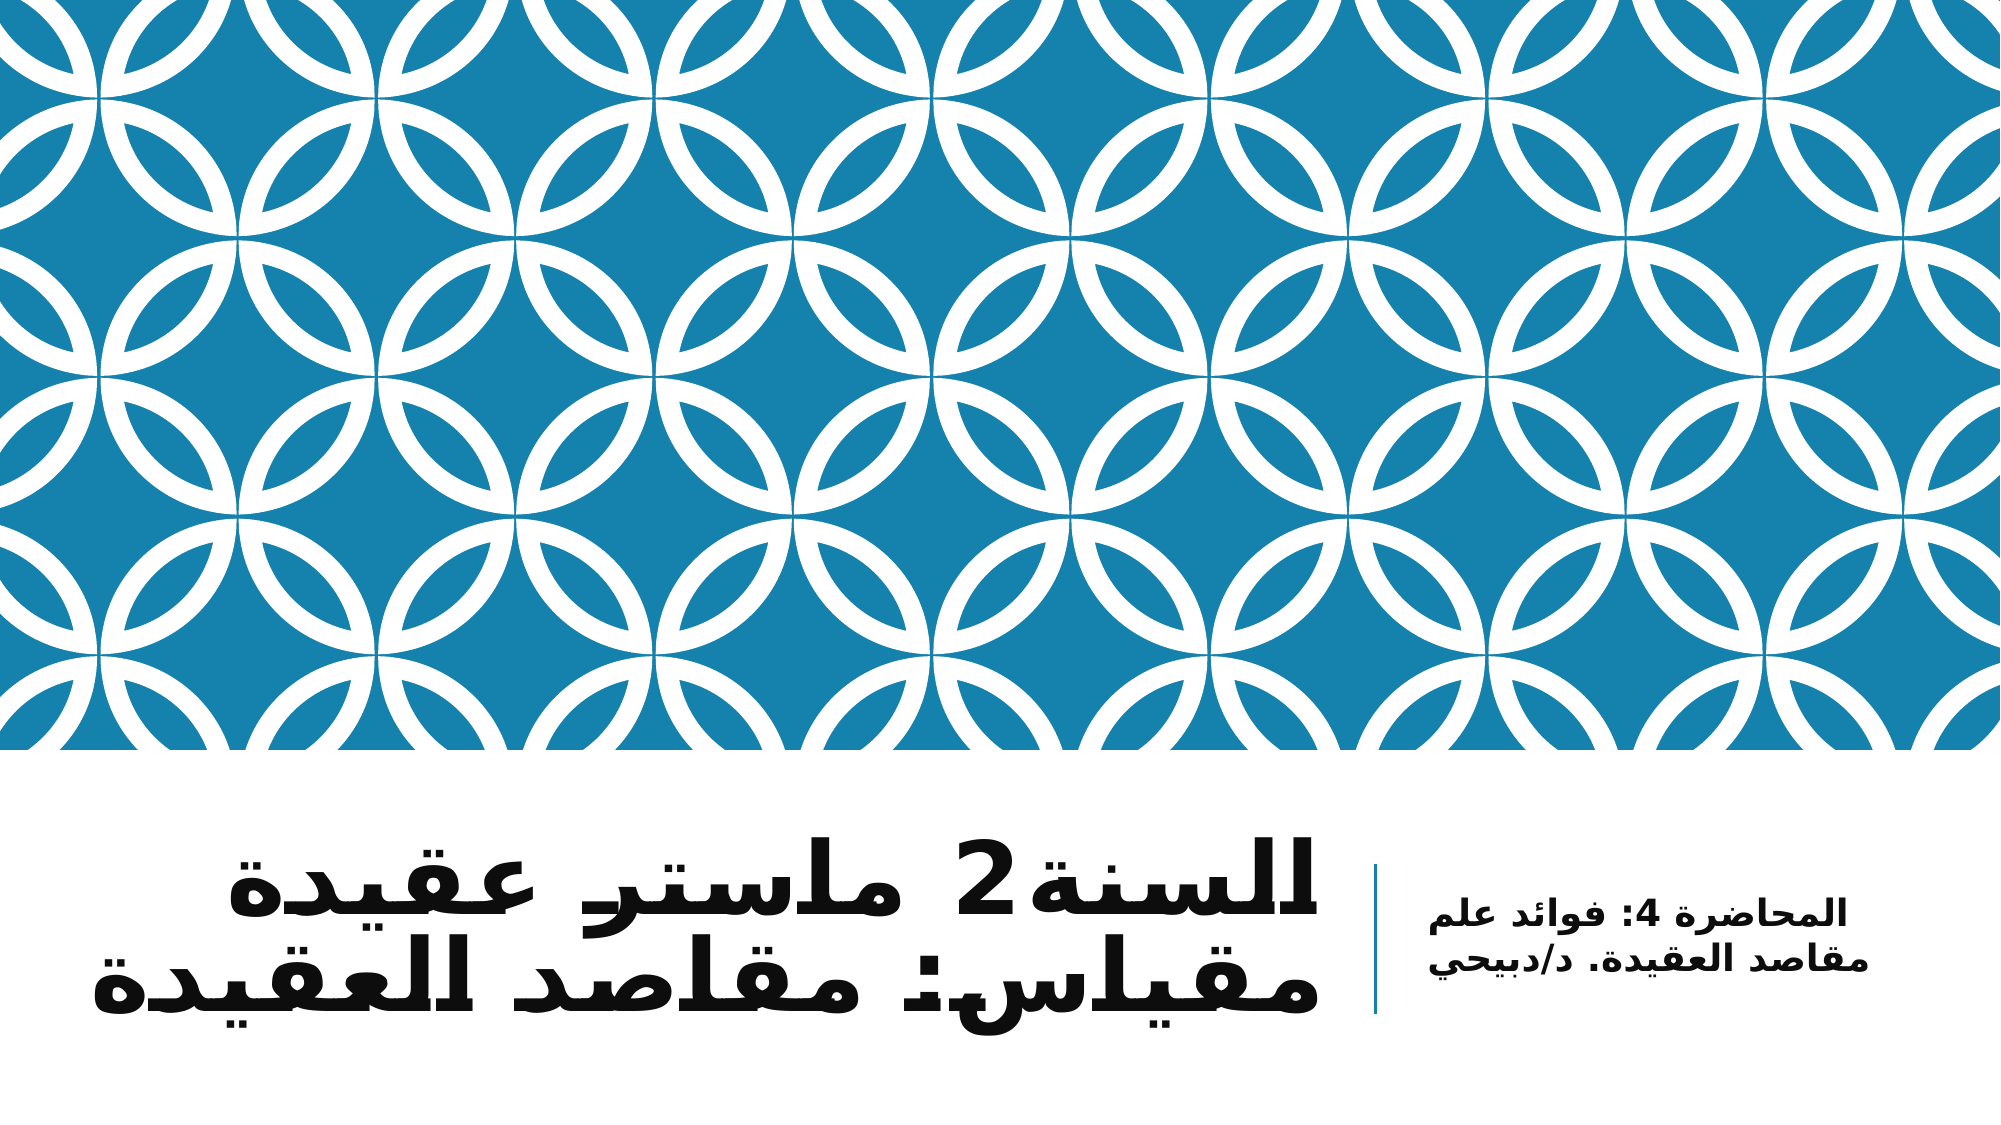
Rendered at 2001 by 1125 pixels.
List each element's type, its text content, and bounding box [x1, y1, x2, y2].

subtitle المحاضرة 4: فوائد علم مقاصد العقيدة. د/دبيحي [1412, 813, 1938, 1054]
title السنة2 ماستر عقيدة مقياس: مقاصد العقيدة [75, 813, 1351, 1054]
